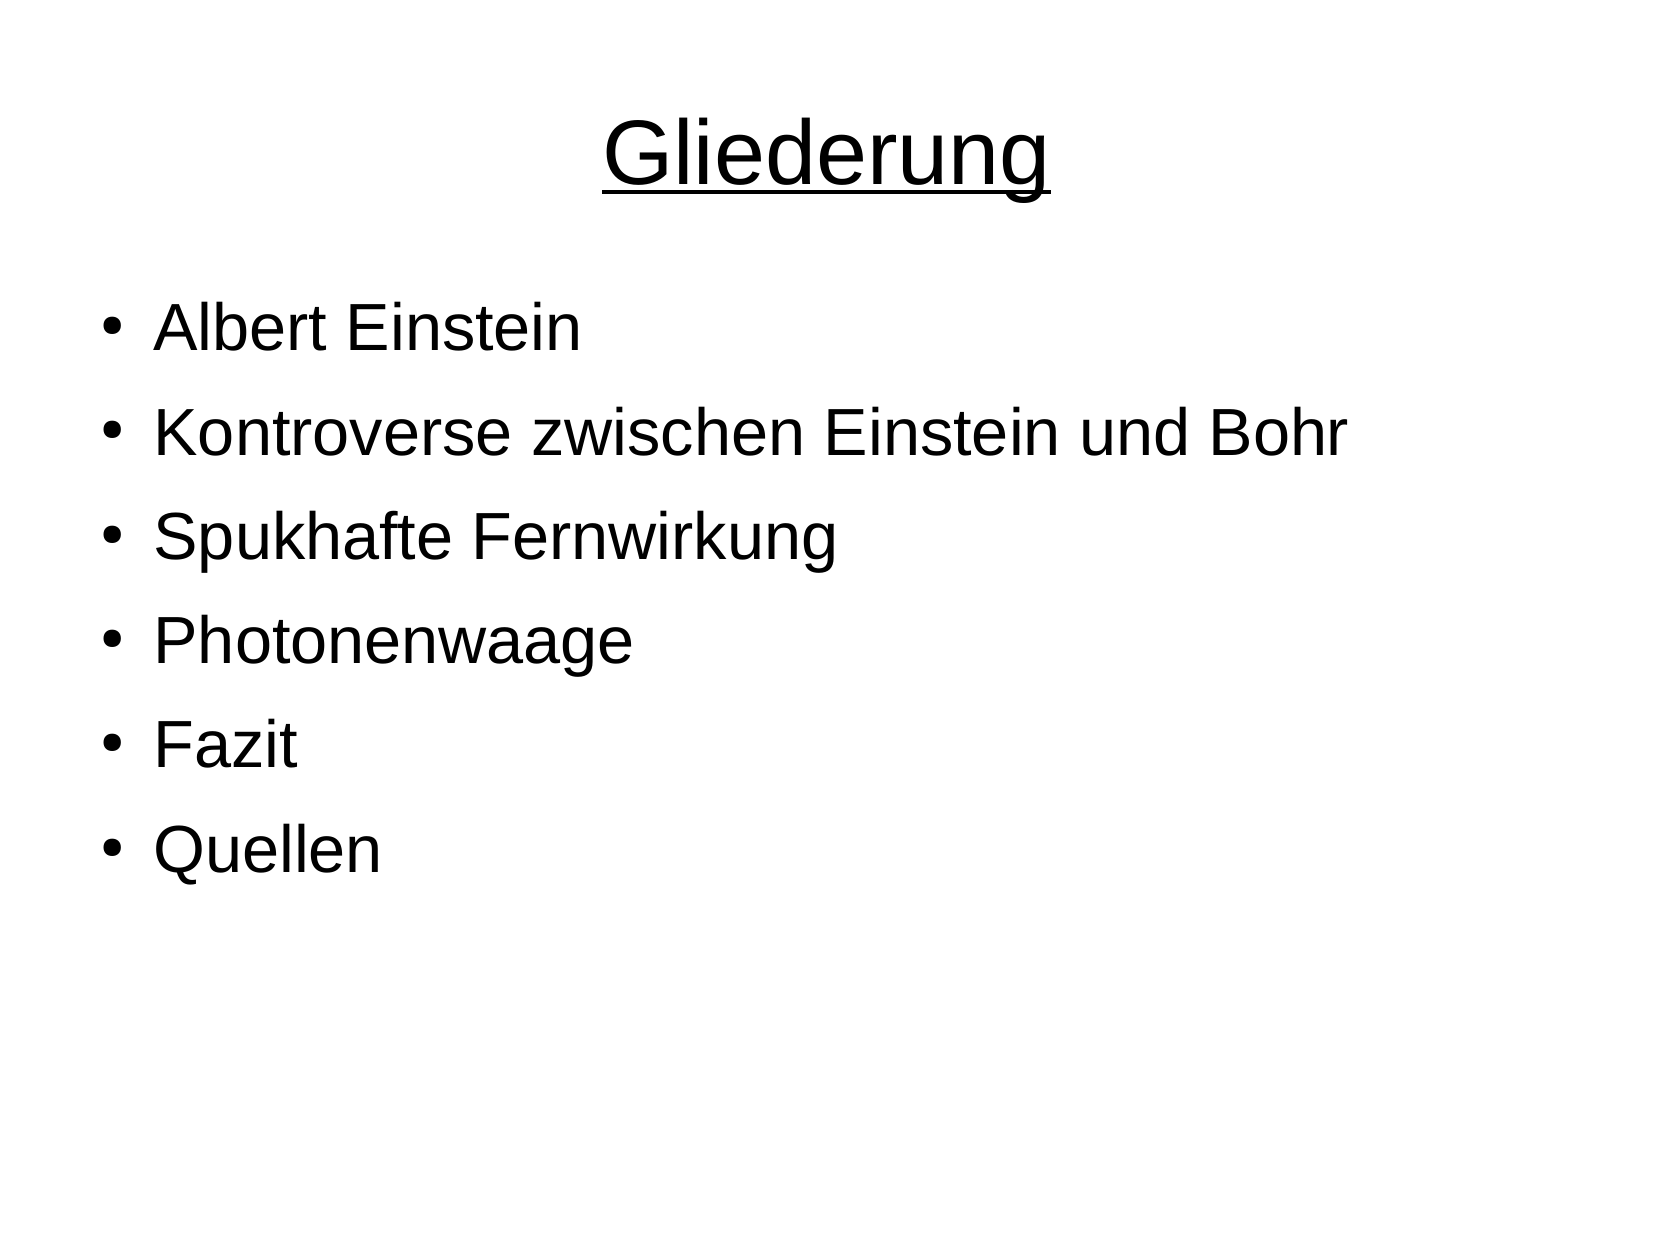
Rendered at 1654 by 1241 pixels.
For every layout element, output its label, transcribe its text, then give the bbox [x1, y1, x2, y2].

list Albert Einstein Kontroverse zwischen Einstein und Bohr Spukhafte Fernwirkung Photonenwaage Fazit Quellen [82, 290, 1571, 1109]
title Gliederung [82, 49, 1571, 257]
